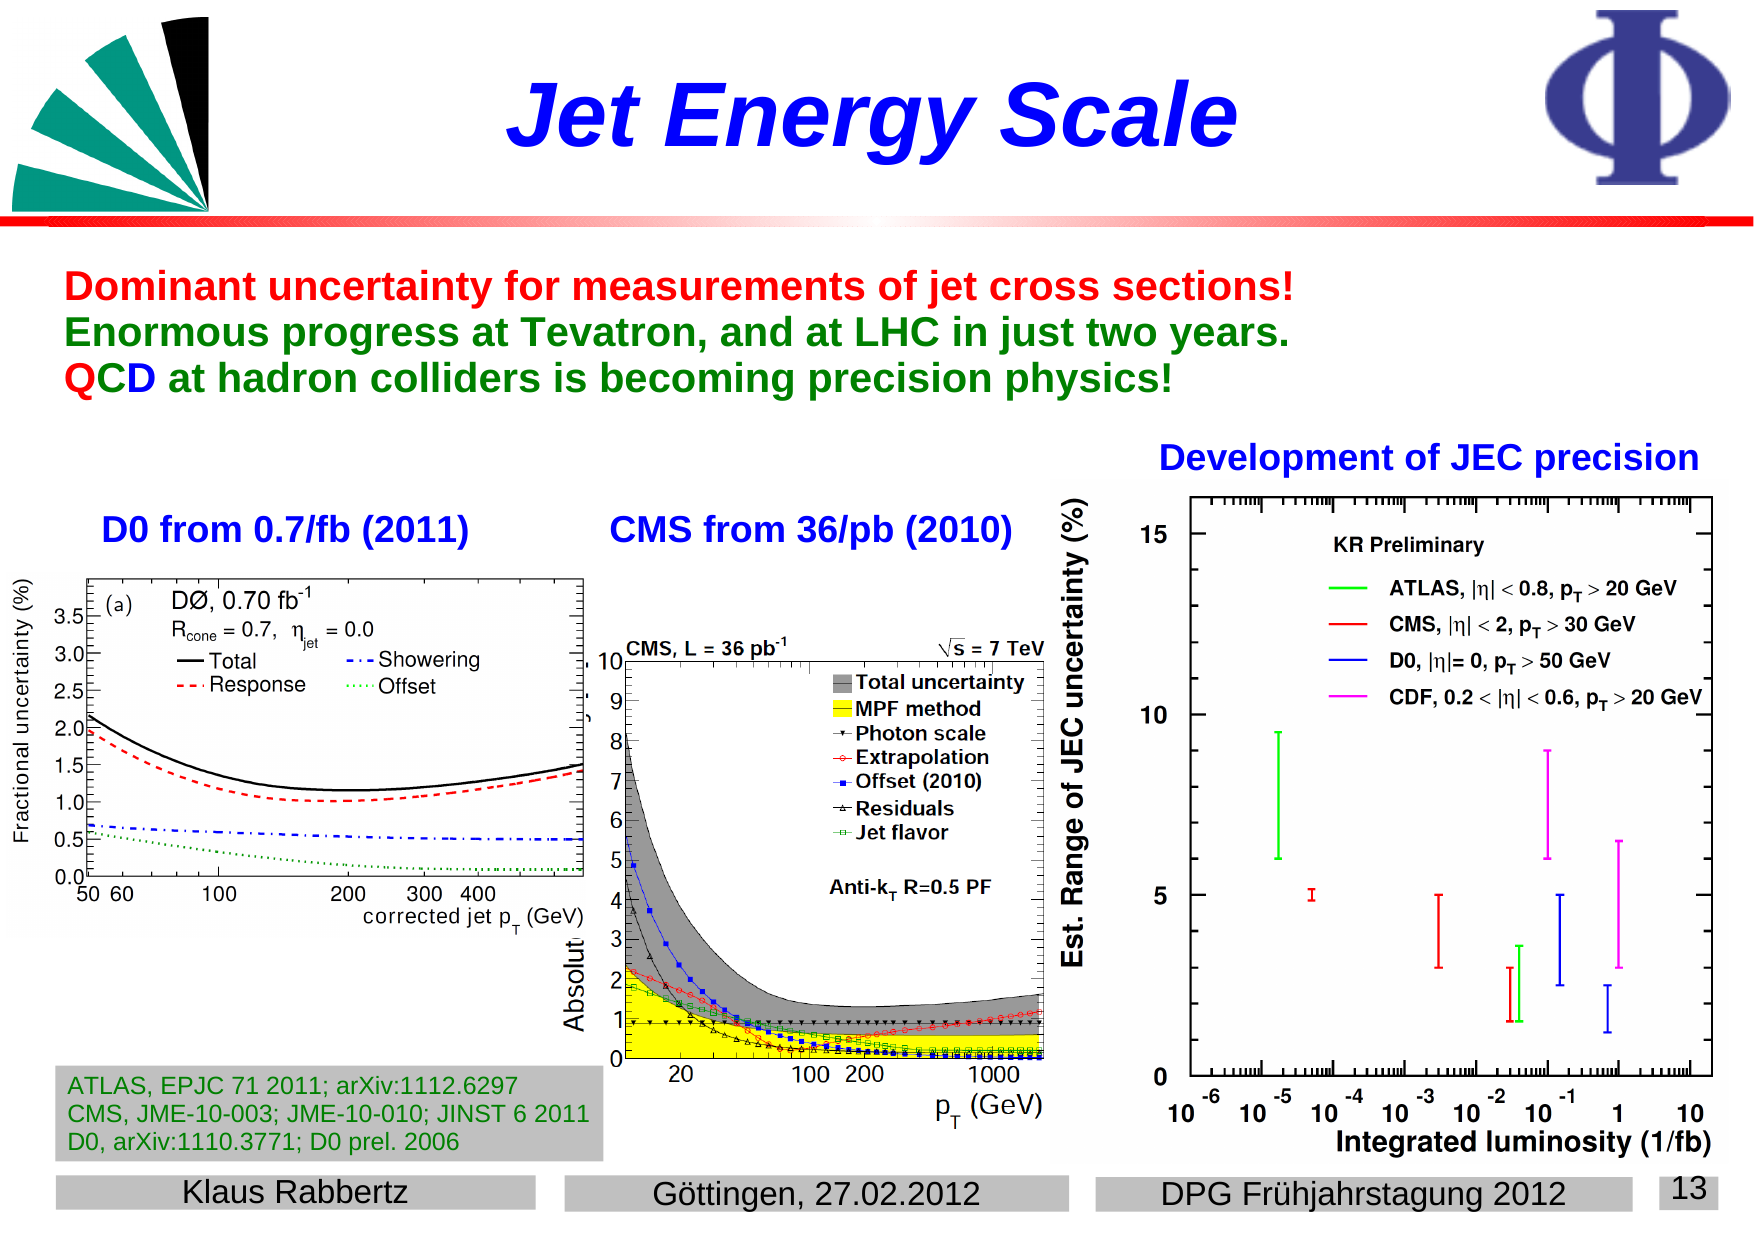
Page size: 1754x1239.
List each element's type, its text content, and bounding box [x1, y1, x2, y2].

text_box Dominant uncertainty for measurements of jet cross sections! Enormous progress at Tevatron, and at LHC in just two years. QCD at hadron colliders is becoming precision physics! [51, 256, 1307, 408]
picture [6, 479, 1729, 1164]
text_box Development of JEC precision [1147, 430, 1712, 479]
text_box D0 from 0.7/fb (2011) [89, 502, 482, 557]
title Jet Energy Scale [220, 22, 1525, 207]
text_box CMS from 36/pb (2010) [597, 502, 1026, 557]
picture [12, 17, 209, 214]
text_box ATLAS, EPJC 71 2011; arXiv:1112.6297 CMS, JME-10-003; JME-10-010; JINST 6 2011 D0, arXiv:1110.3771; D0 prel. 2006 [55, 1065, 604, 1162]
picture [1545, 10, 1731, 185]
